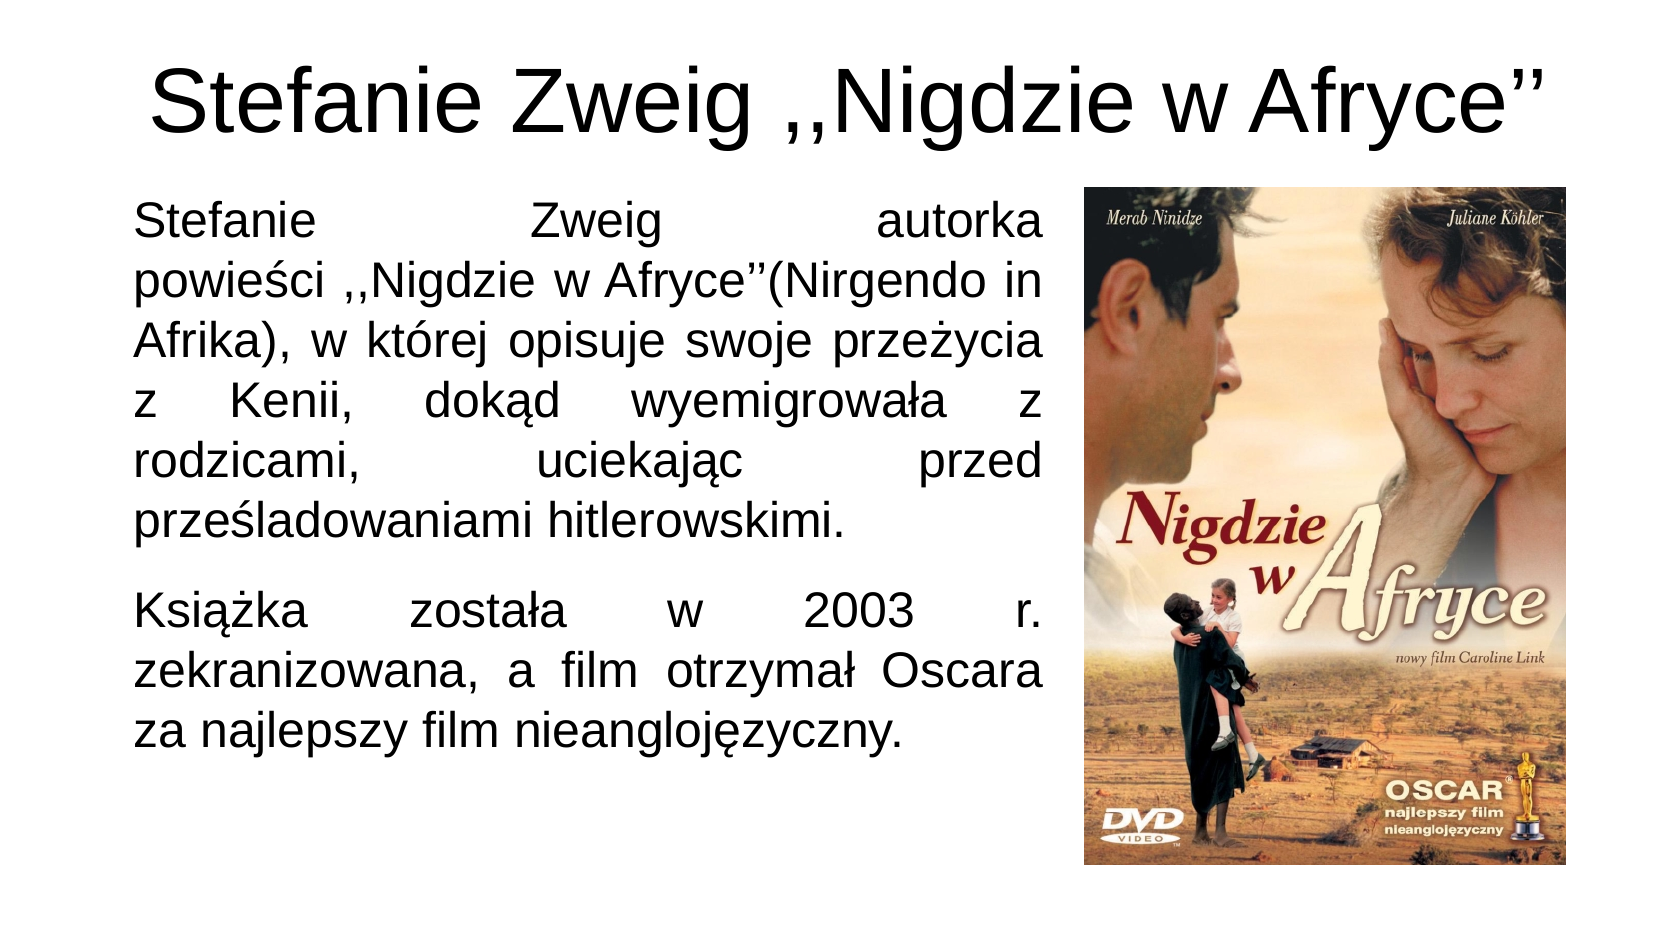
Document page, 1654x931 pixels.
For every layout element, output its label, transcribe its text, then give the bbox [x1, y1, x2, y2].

picture [1084, 187, 1566, 865]
title Stefanie Zweig ,,Nigdzie w Afryce’’ [133, 17, 1566, 174]
list Stefanie Zweig autorka powieści ,,Nigdzie w Afryce’’(Nirgendo in Afrika), w której opisuje swoje przeżycia z Kenii, dokąd wyemigrowała z rodzicami, uciekając przed prześladowaniami hitlerowskimi. Książka została w 2003 r. zekranizowana, a film otrzymał Oscara za najlepszy film nieanglojęzyczny. [133, 187, 1055, 798]
